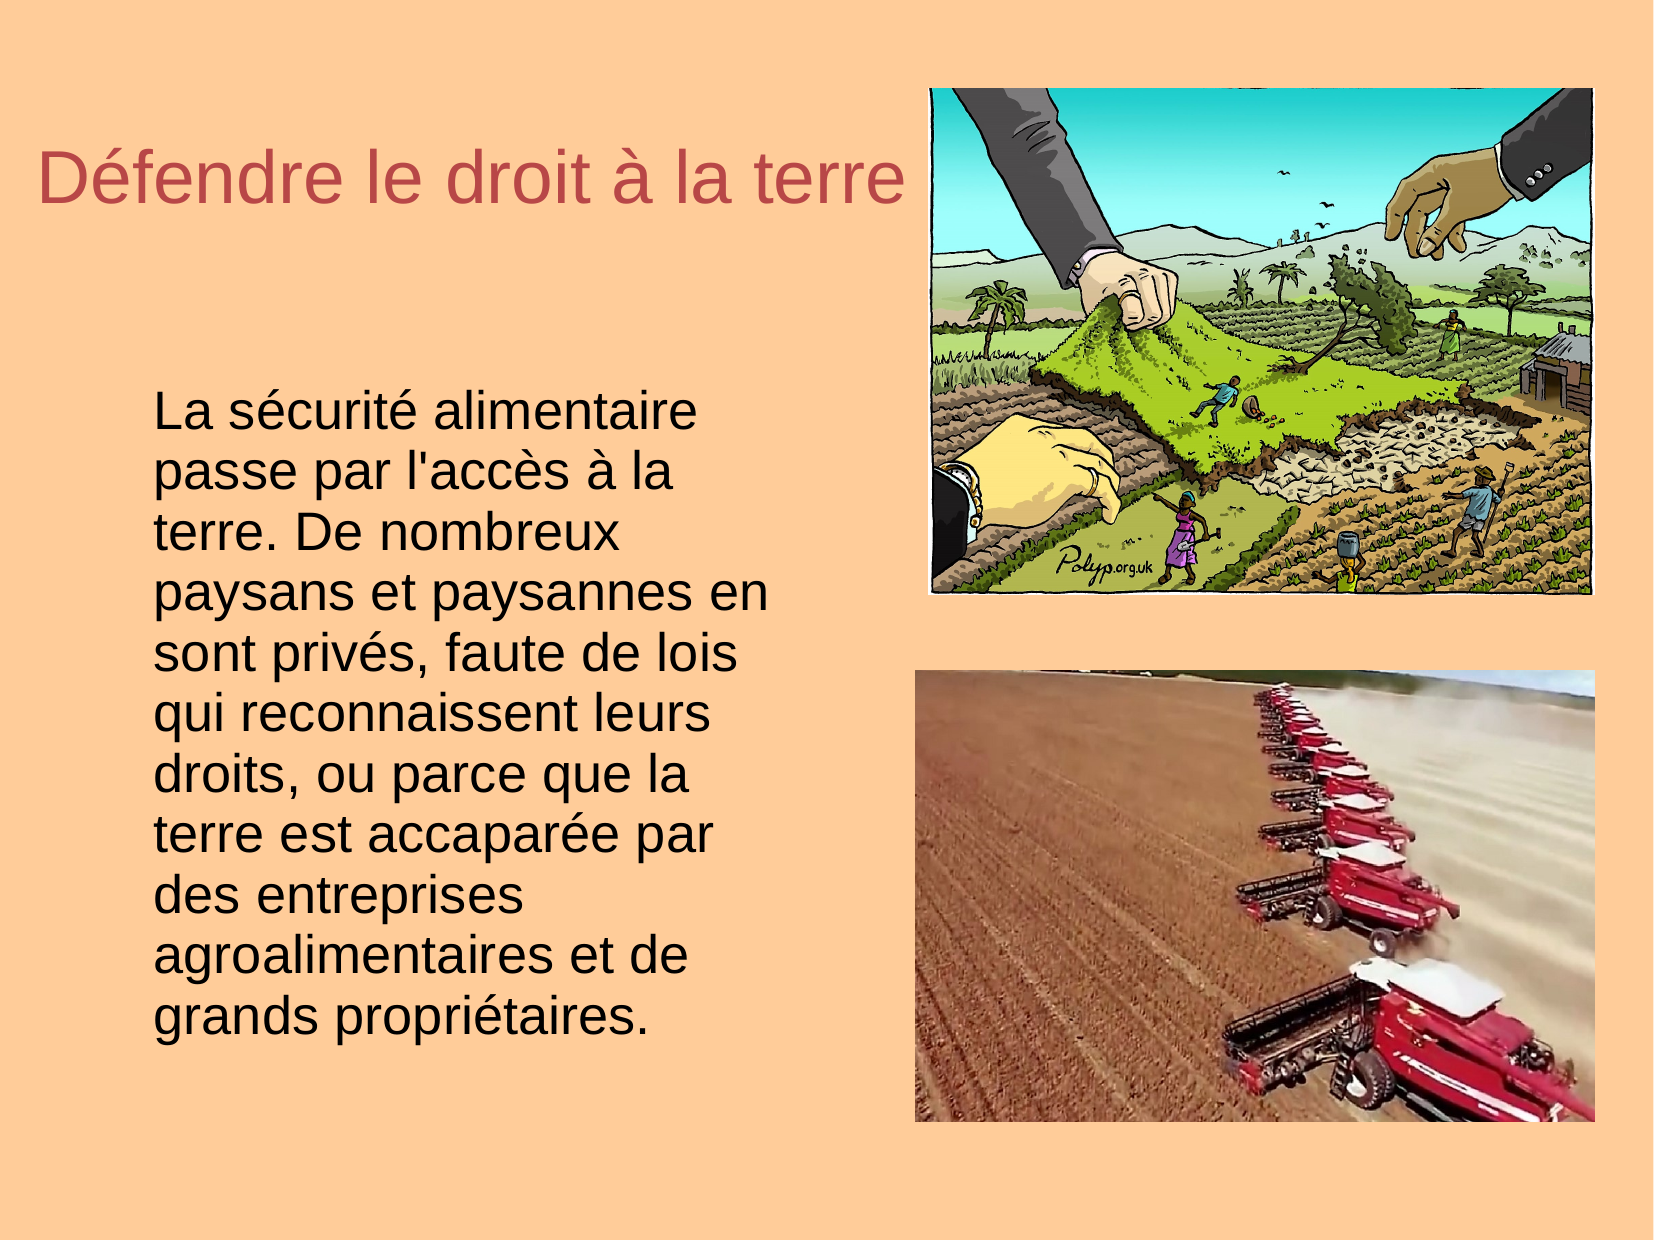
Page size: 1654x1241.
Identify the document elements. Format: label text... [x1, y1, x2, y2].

list La sécurité alimentaire passe par l'accès à la terre. De nombreux paysans et paysannes en sont privés, faute de lois qui reconnaissent leurs droits, ou parce que la terre est accaparée par des entreprises agroalimentaires et de grands propriétaires. [82, 325, 809, 1109]
picture [915, 670, 1595, 1123]
picture [928, 88, 1595, 595]
title Défendre le droit à la terre [0, 29, 1123, 325]
